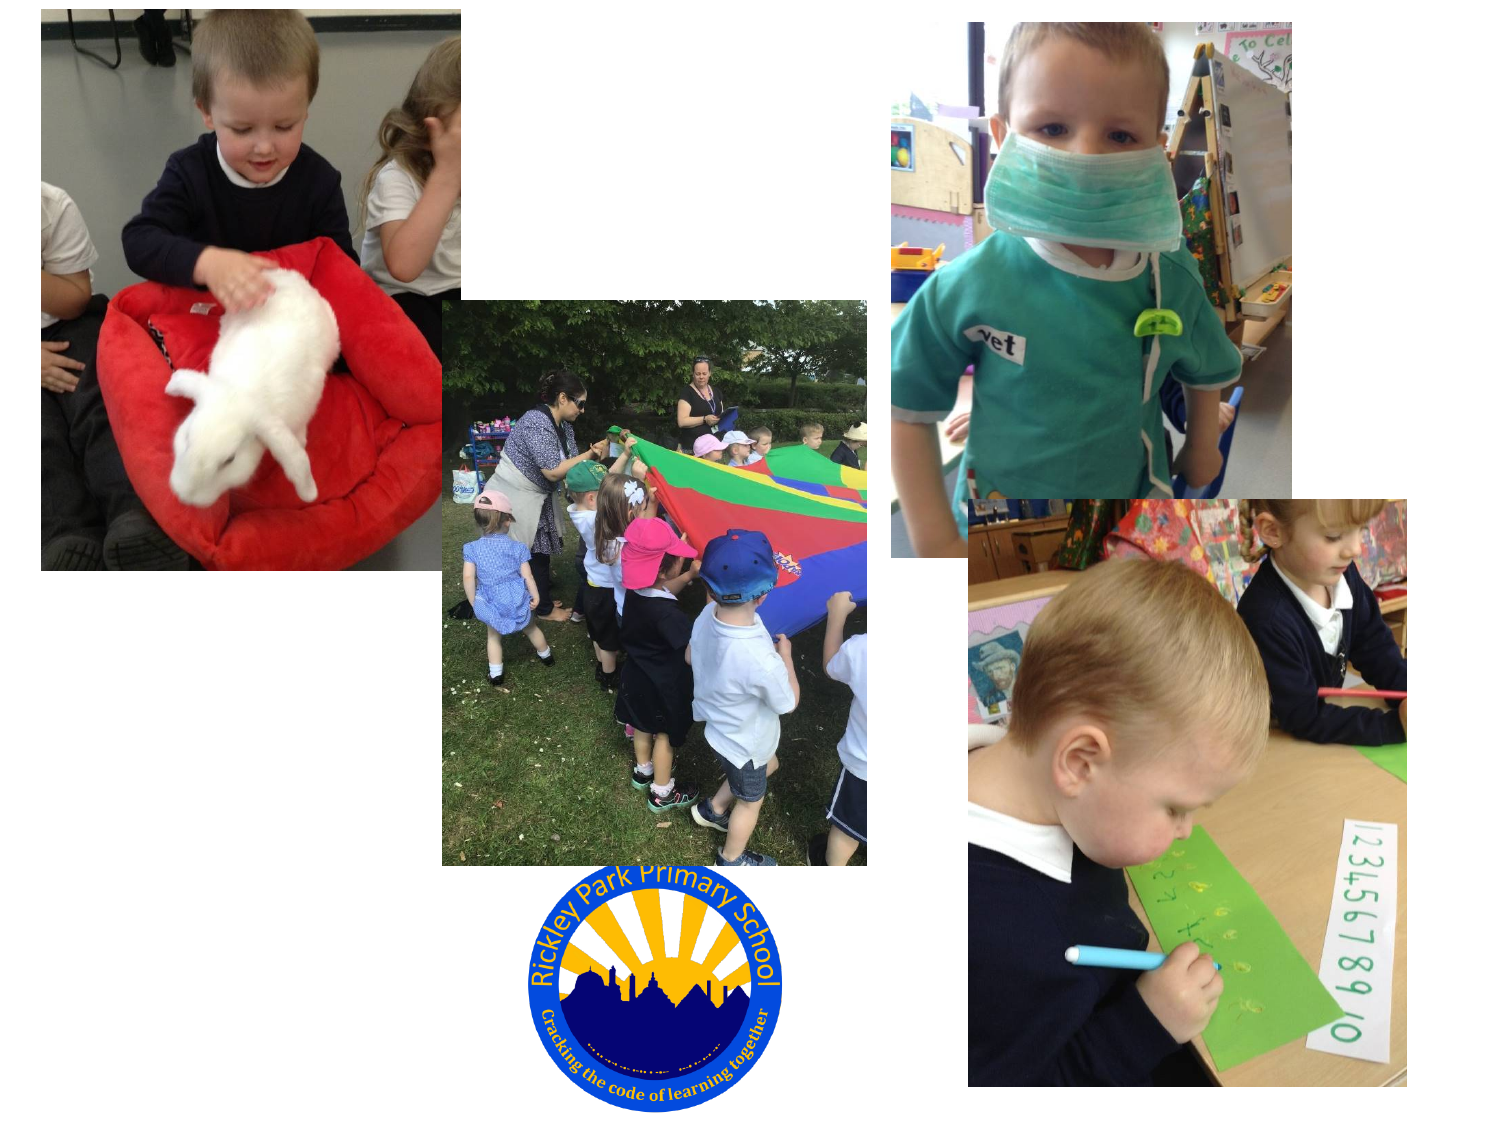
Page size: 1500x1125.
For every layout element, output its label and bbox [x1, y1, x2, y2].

picture [891, 22, 1407, 1087]
picture [41, 9, 867, 1115]
